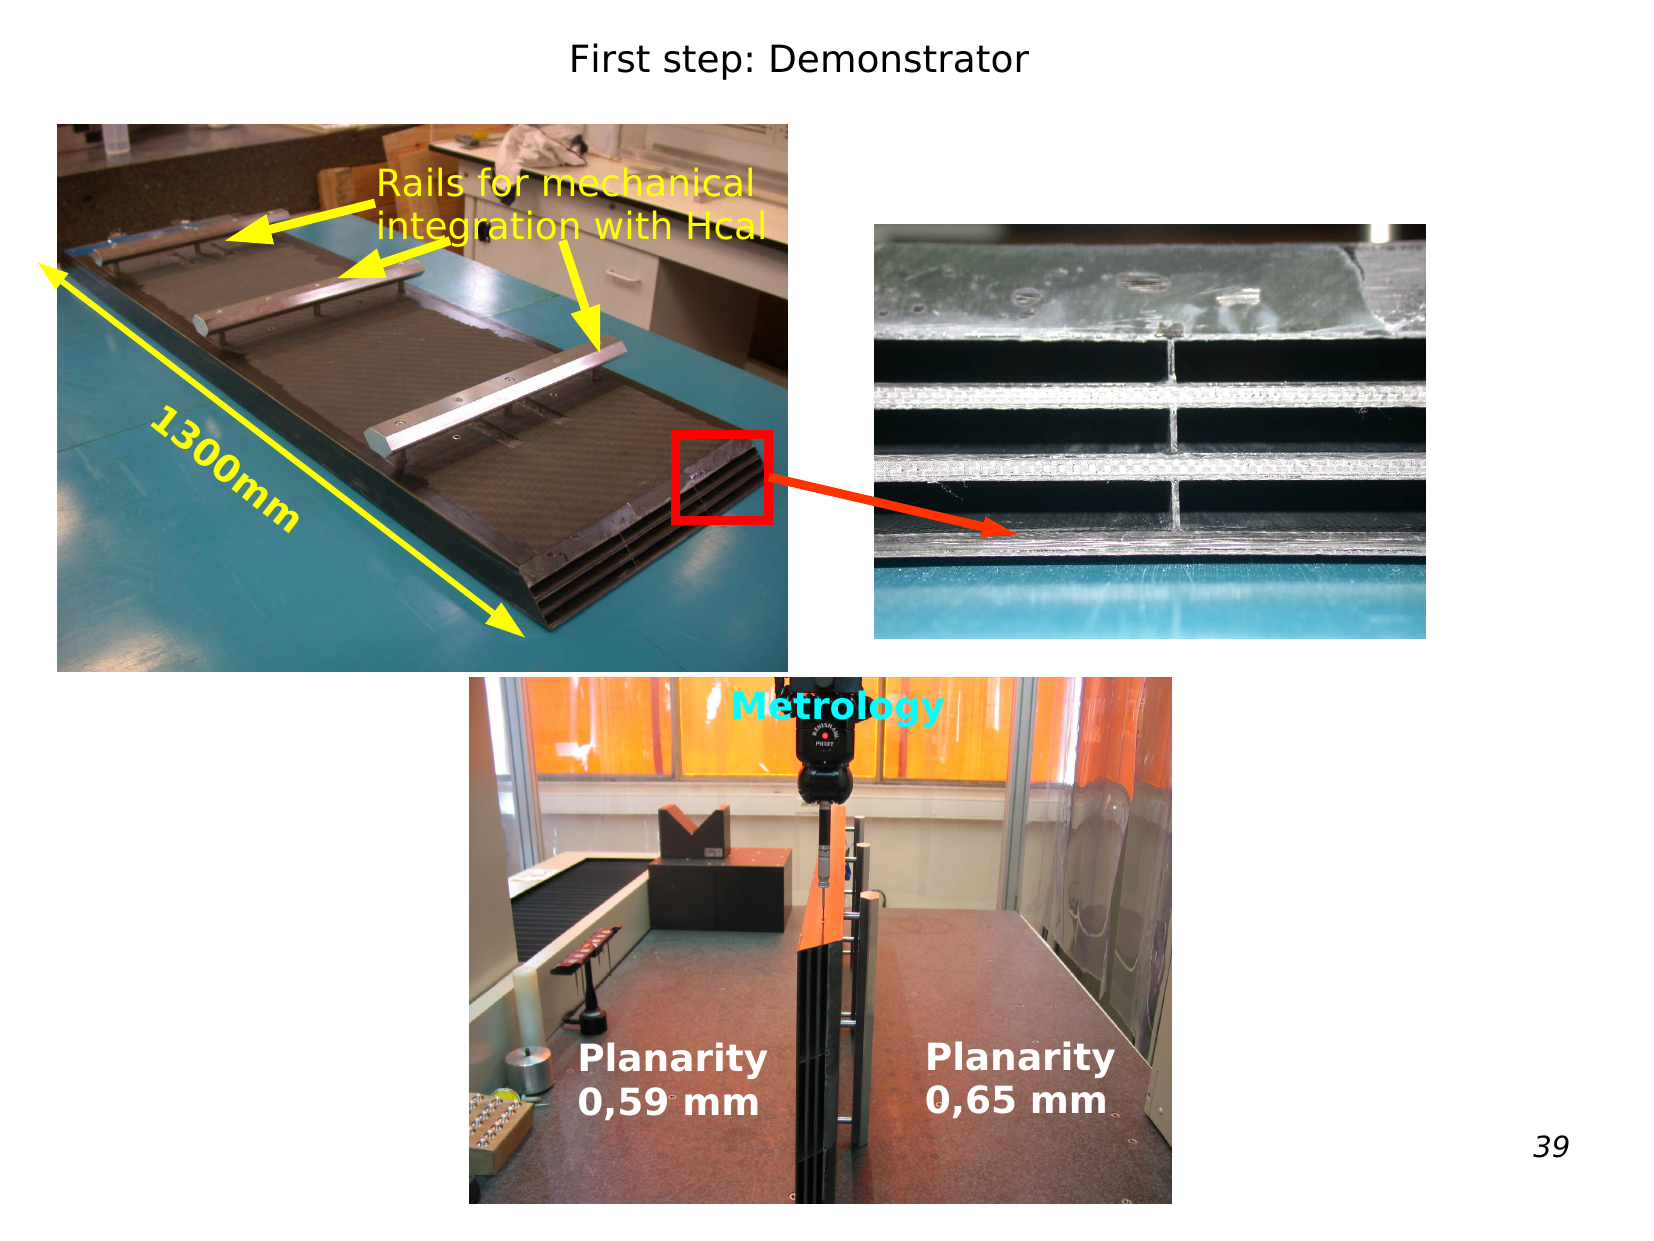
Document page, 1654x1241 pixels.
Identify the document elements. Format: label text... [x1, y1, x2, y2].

text_box Planarity 0,65 mm [910, 1028, 1136, 1131]
picture [680, 439, 764, 516]
text_box Rails for mechanical integration with Hcal [361, 153, 775, 256]
picture [874, 224, 1426, 639]
picture [469, 677, 1172, 1204]
text_box First step: Demonstrator [438, 30, 1391, 89]
text_box Metrology [715, 677, 956, 737]
text_box Planarity 0,59 mm [562, 1029, 789, 1132]
text_box 1300mm [126, 380, 327, 556]
picture [57, 124, 788, 672]
